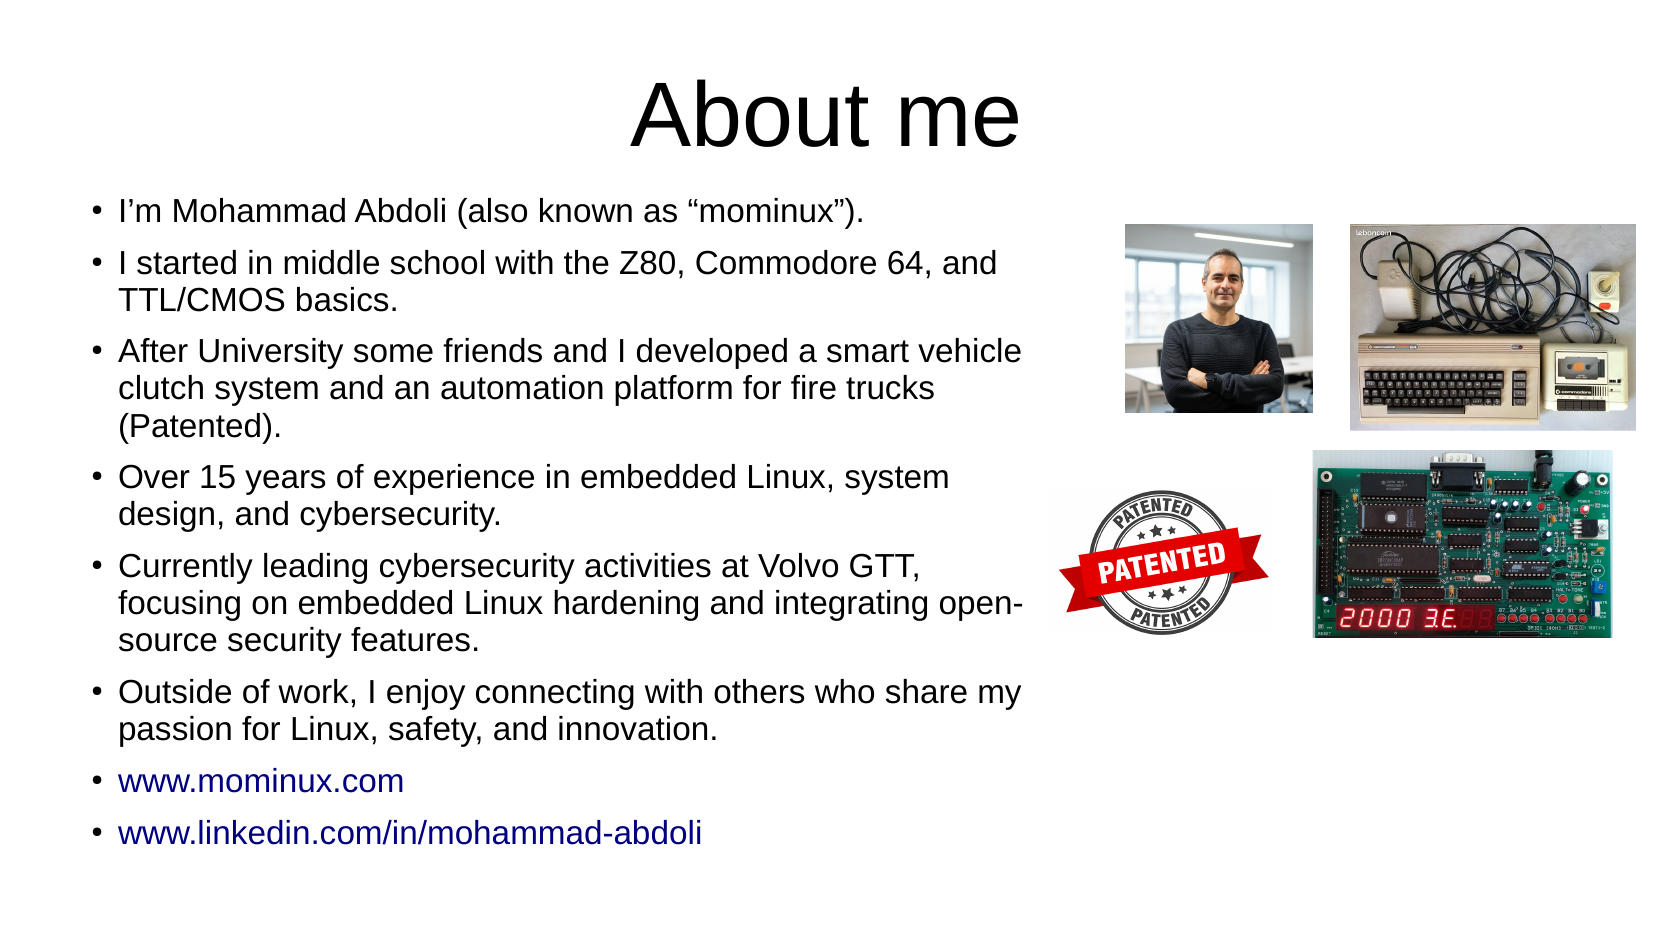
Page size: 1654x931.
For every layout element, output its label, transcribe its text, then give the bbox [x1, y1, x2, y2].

picture [1350, 224, 1636, 431]
title About me [82, 37, 1571, 193]
picture [1050, 487, 1276, 638]
picture [1125, 224, 1313, 413]
picture [1312, 450, 1613, 638]
list I’m Mohammad Abdoli (also known as “mominux”). I started in middle school with the Z80, Commodore 64, and TTL/CMOS basics. After University some friends and I developed a smart vehicle clutch system and an automation platform for fire trucks (Patented). Over 15 years of experience in embedded Linux, system design, and cybersecurity. Currently leading cybersecurity activities at Volvo GTT, focusing on embedded Linux hardening and integrating open-source security features. Outside of work, I enjoy connecting with others who share my passion for Linux, safety, and innovation. www.mominux.com www.linkedin.com/in/mohammad-abdoli [82, 192, 1051, 863]
